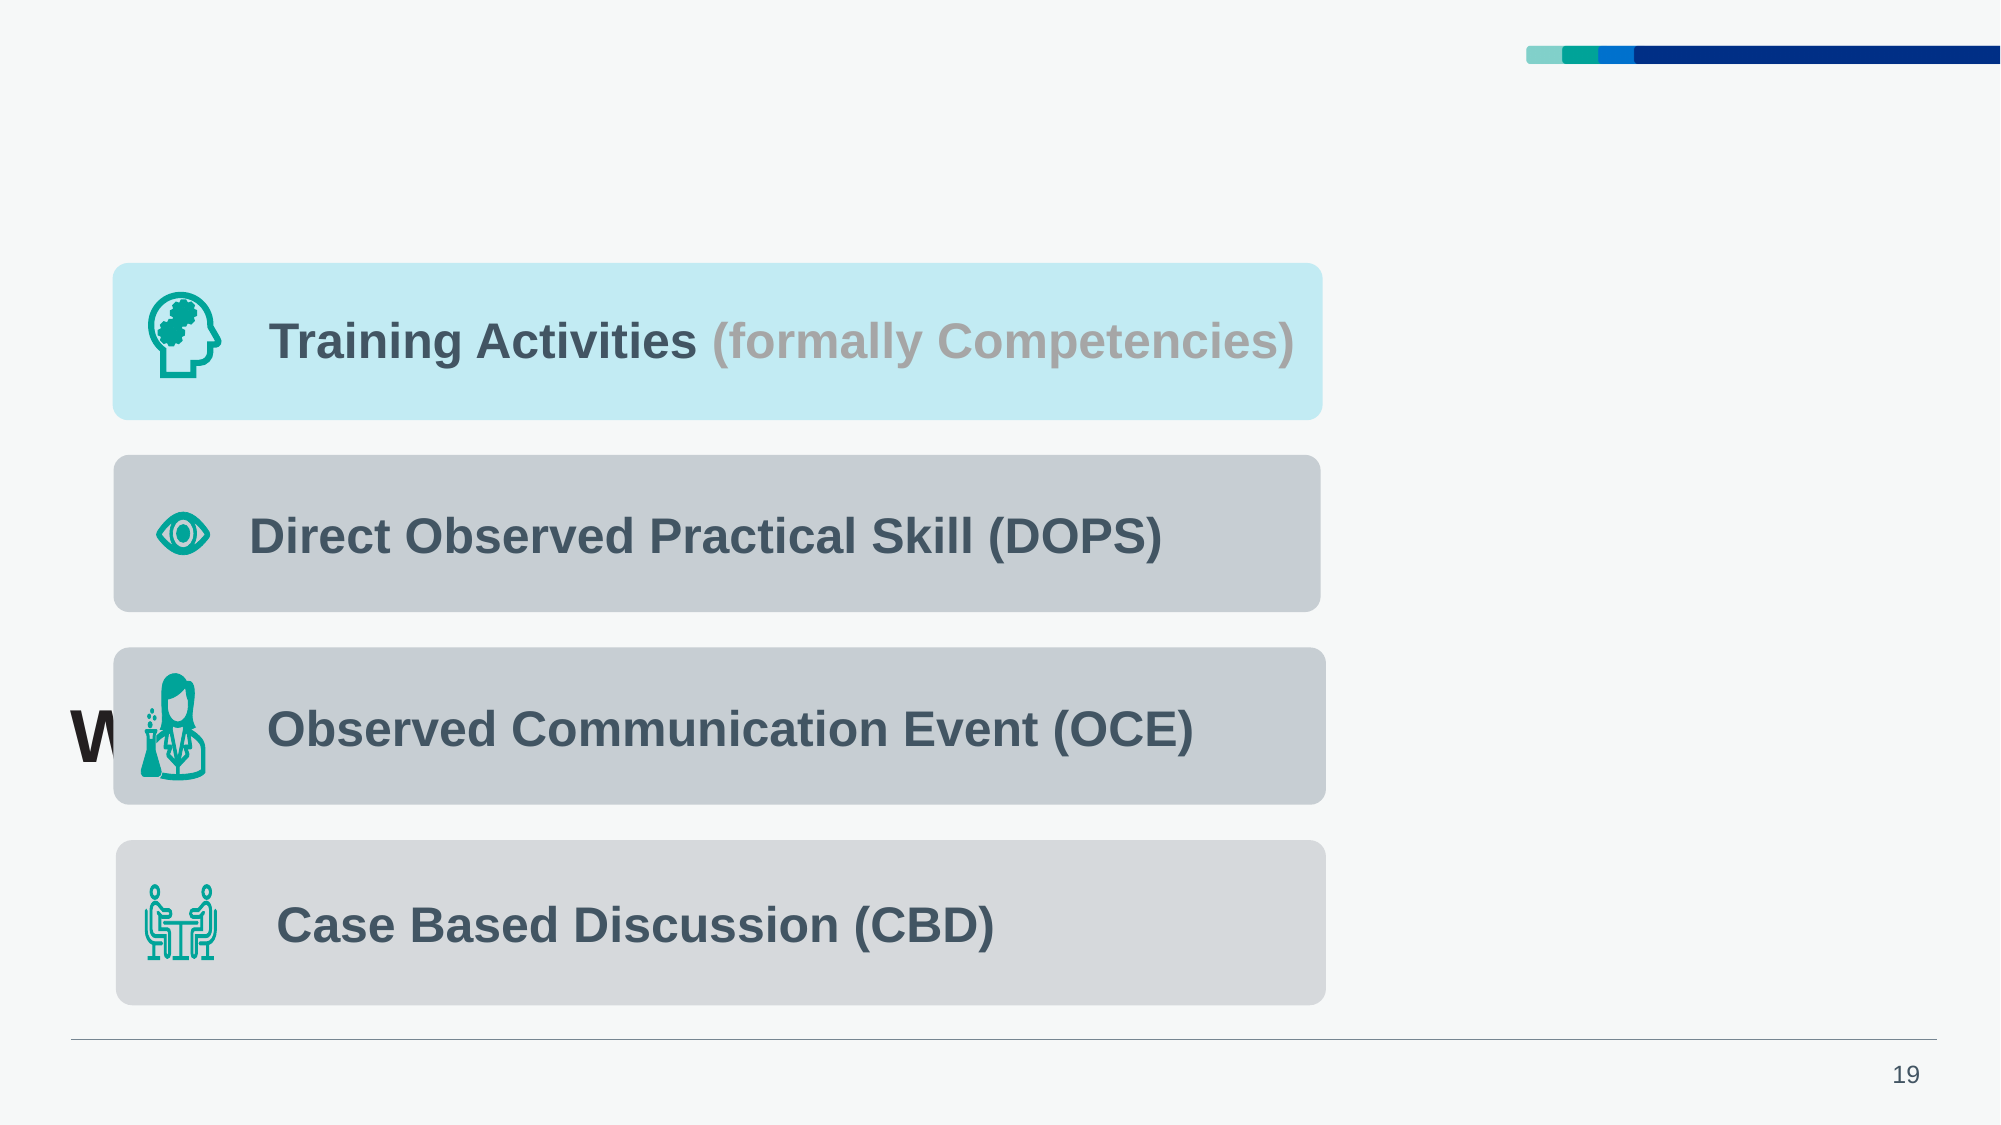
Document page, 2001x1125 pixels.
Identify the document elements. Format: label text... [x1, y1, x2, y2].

text_box Observed Communication Event (OCE) [250, 647, 1327, 805]
text_box Case Based Discussion (CBD) [259, 840, 1327, 1006]
text_box [112, 262, 1317, 421]
text_box Direct Observed Practical Skill (DOPS) [232, 454, 1304, 613]
text_box [113, 454, 232, 613]
title Work-based assessments [64, 59, 1936, 202]
picture [135, 660, 221, 792]
picture [135, 287, 235, 387]
text_box [113, 647, 250, 805]
text_box [115, 840, 259, 1006]
text_box [1304, 454, 1321, 613]
picture [134, 851, 228, 995]
text_box Training Activities (formally Competencies) [252, 259, 1326, 417]
